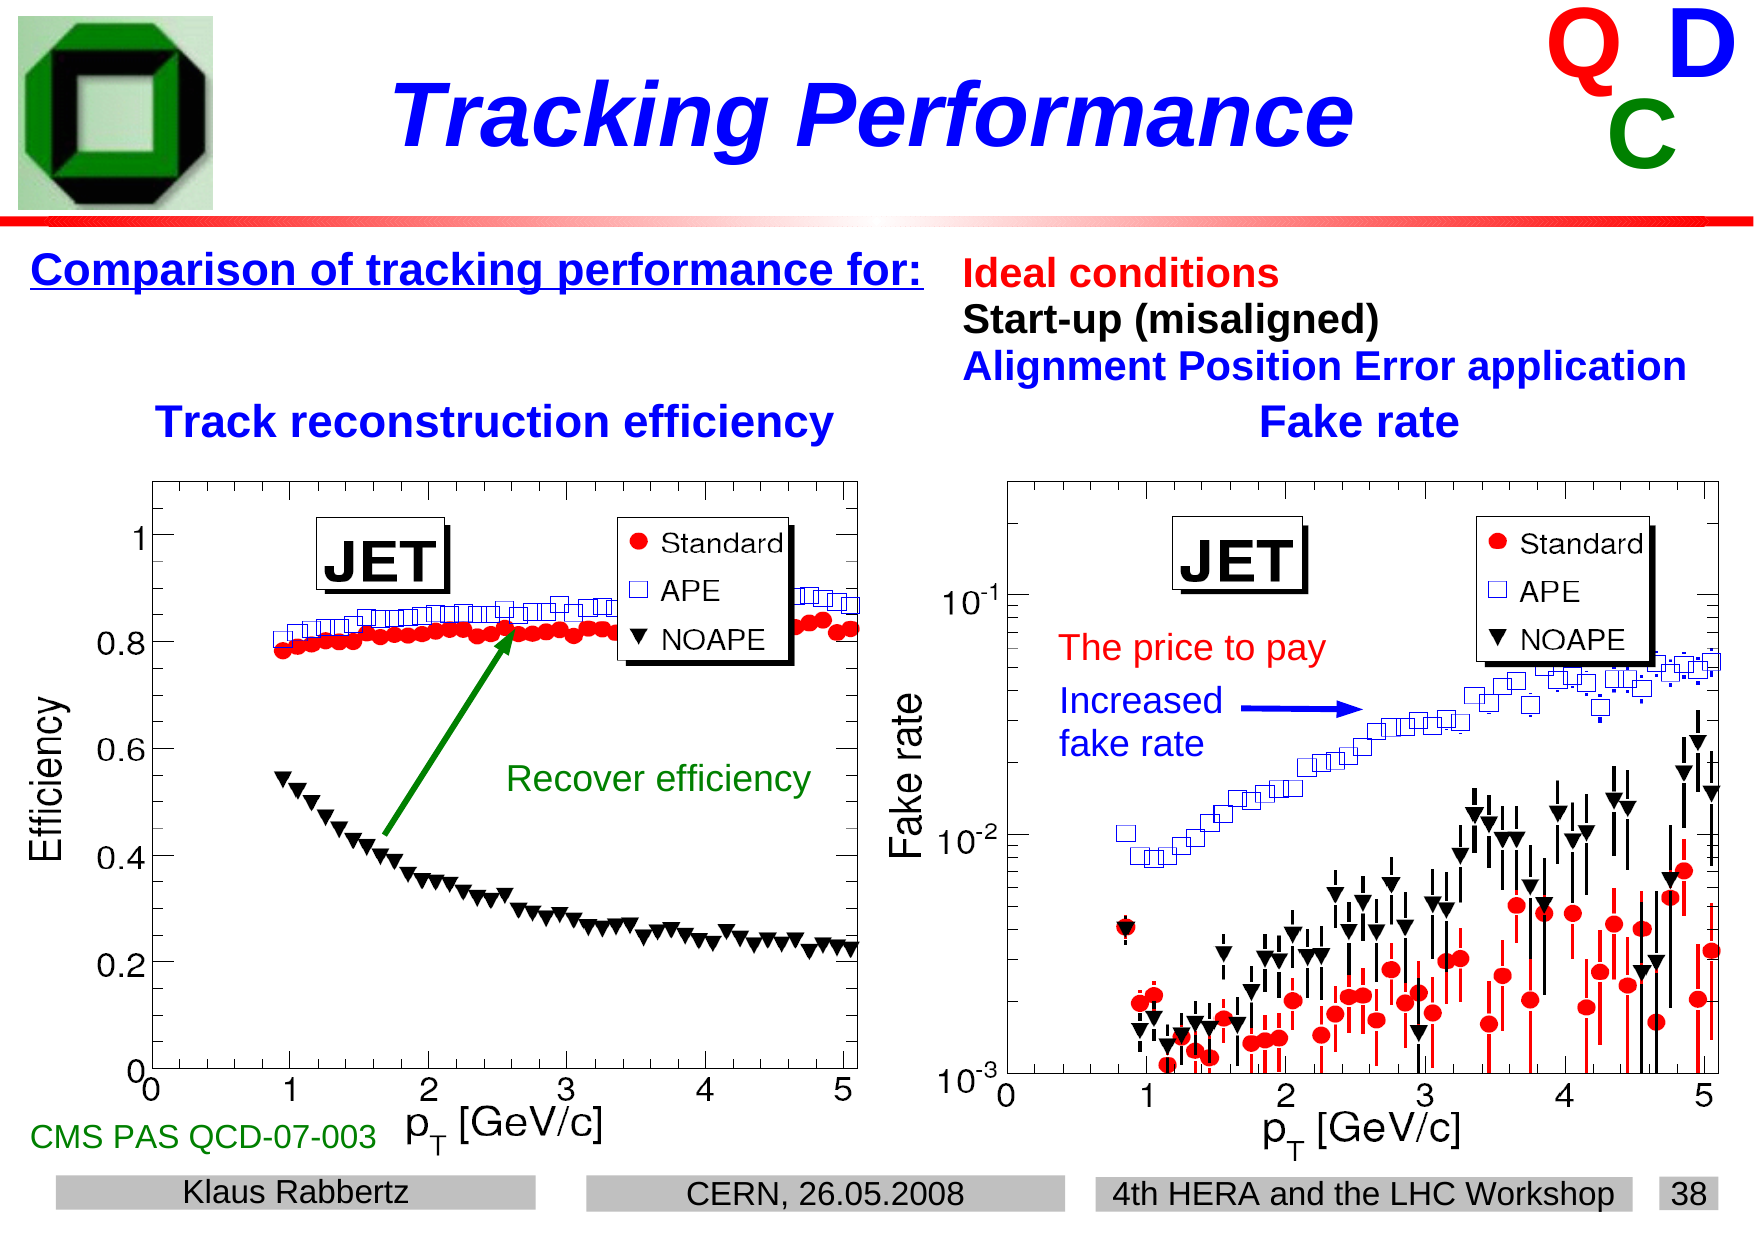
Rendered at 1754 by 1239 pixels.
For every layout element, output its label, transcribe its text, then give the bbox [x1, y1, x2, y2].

text_box Track reconstruction efficiency [142, 384, 833, 460]
picture [9, 463, 1733, 1168]
text_box CMS PAS QCD-07-003 [17, 1106, 390, 1168]
title Tracking Performance [220, 16, 1525, 213]
text_box Ideal conditions Start-up (misaligned) Alignment Position Error application [939, 237, 1731, 401]
text_box Increased fake rate [1047, 681, 1236, 776]
picture [18, 16, 213, 210]
text_box Fake rate [1247, 401, 1469, 460]
text_box Recover efficiency [493, 745, 824, 812]
text_box The price to pay [1046, 614, 1339, 681]
text_box Comparison of tracking performance for: [18, 231, 930, 307]
